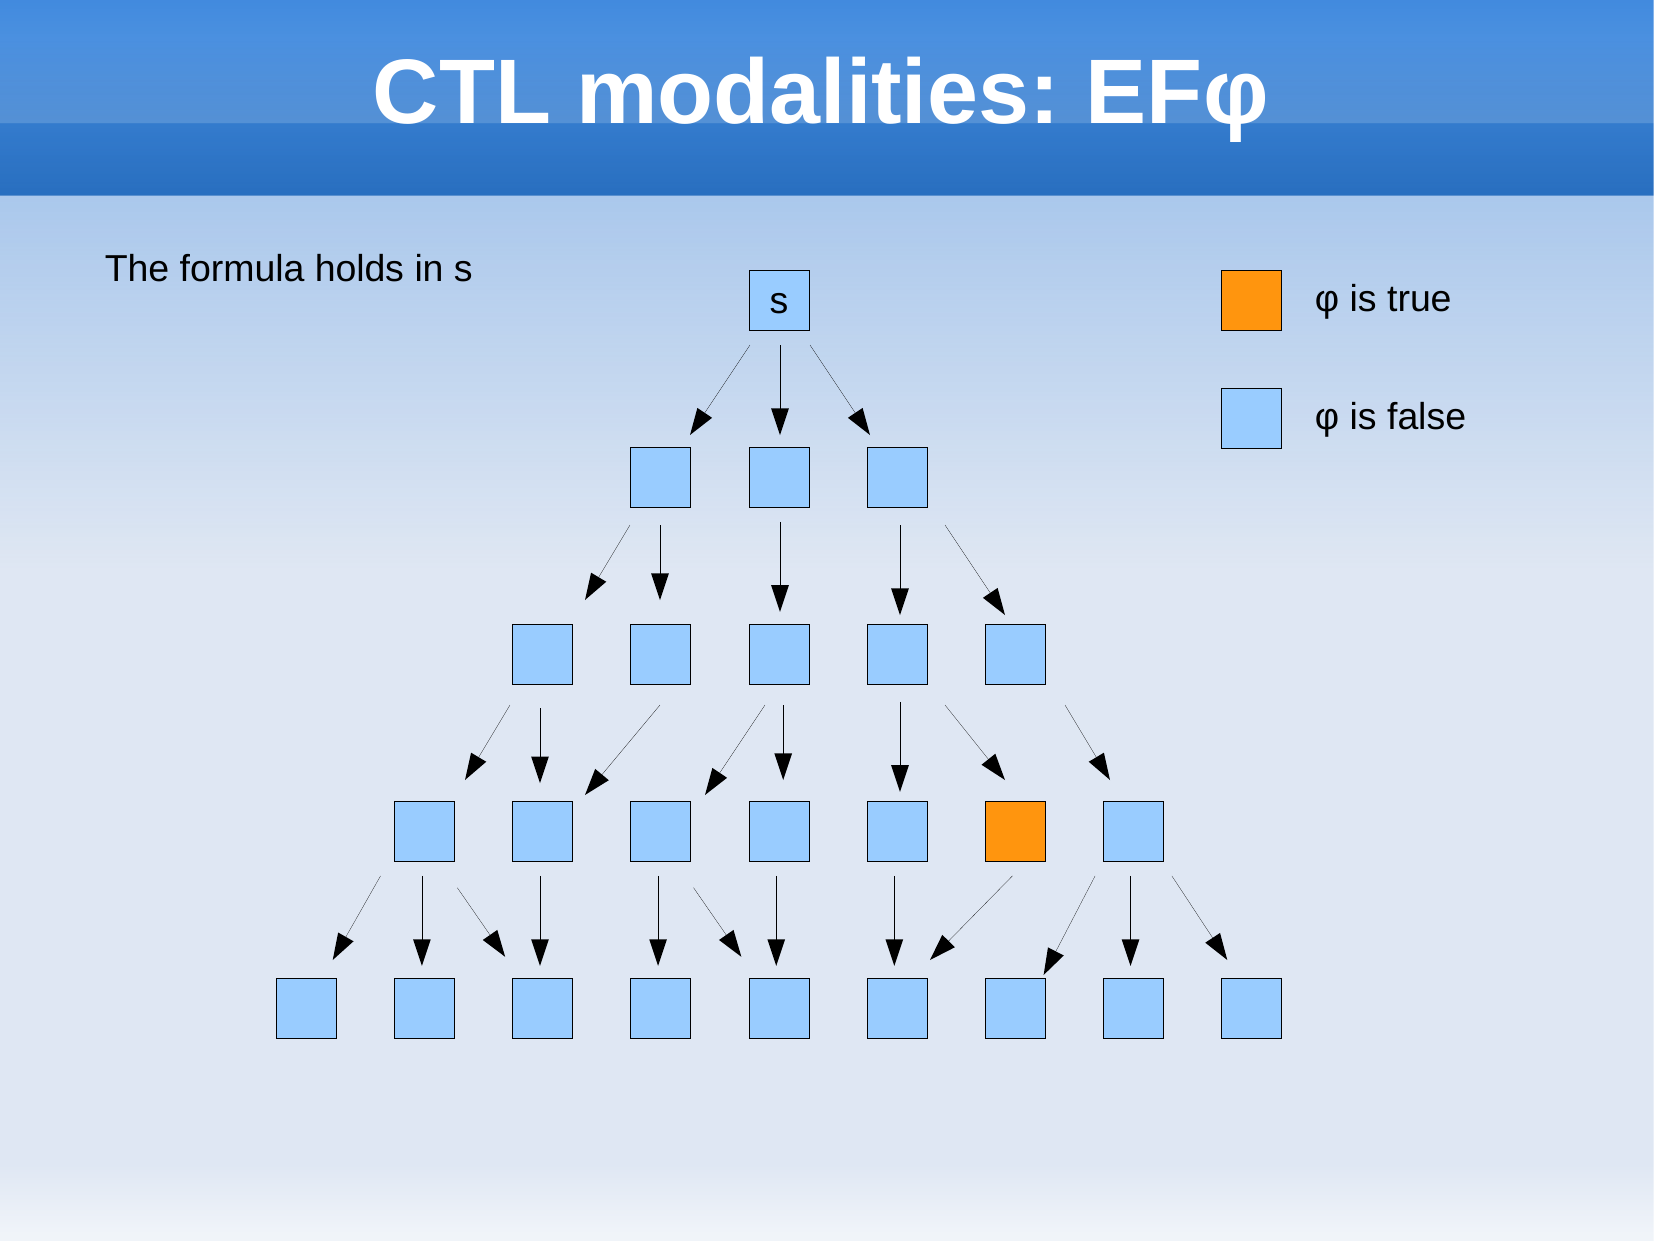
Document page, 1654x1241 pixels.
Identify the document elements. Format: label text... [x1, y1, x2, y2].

text_box φ is false [1300, 388, 1482, 445]
text_box [1221, 270, 1282, 331]
text_box [867, 624, 928, 685]
text_box [749, 978, 810, 1039]
picture [0, 0, 1654, 1241]
text_box [630, 801, 691, 862]
text_box [1221, 978, 1282, 1039]
text_box [867, 447, 928, 508]
text_box [867, 801, 928, 862]
text_box [394, 978, 455, 1039]
text_box [985, 978, 1046, 1039]
text_box [394, 801, 455, 862]
text_box [985, 801, 1046, 862]
text_box [749, 801, 810, 862]
text_box [512, 624, 573, 685]
text_box [749, 624, 810, 685]
text_box [985, 624, 1046, 685]
text_box φ is true [1300, 270, 1467, 327]
text_box [630, 624, 691, 685]
text_box [1103, 978, 1164, 1039]
text_box [749, 447, 810, 508]
title CTL modalities: EFφ [76, 0, 1565, 188]
text_box [867, 978, 928, 1039]
text_box [630, 447, 691, 508]
text_box [630, 978, 691, 1039]
text_box The formula holds in s [90, 240, 488, 297]
text_box [512, 978, 573, 1039]
text_box [1103, 801, 1164, 862]
text_box s [749, 270, 810, 331]
text_box [1221, 388, 1282, 449]
text_box [276, 978, 337, 1039]
text_box [512, 801, 573, 862]
